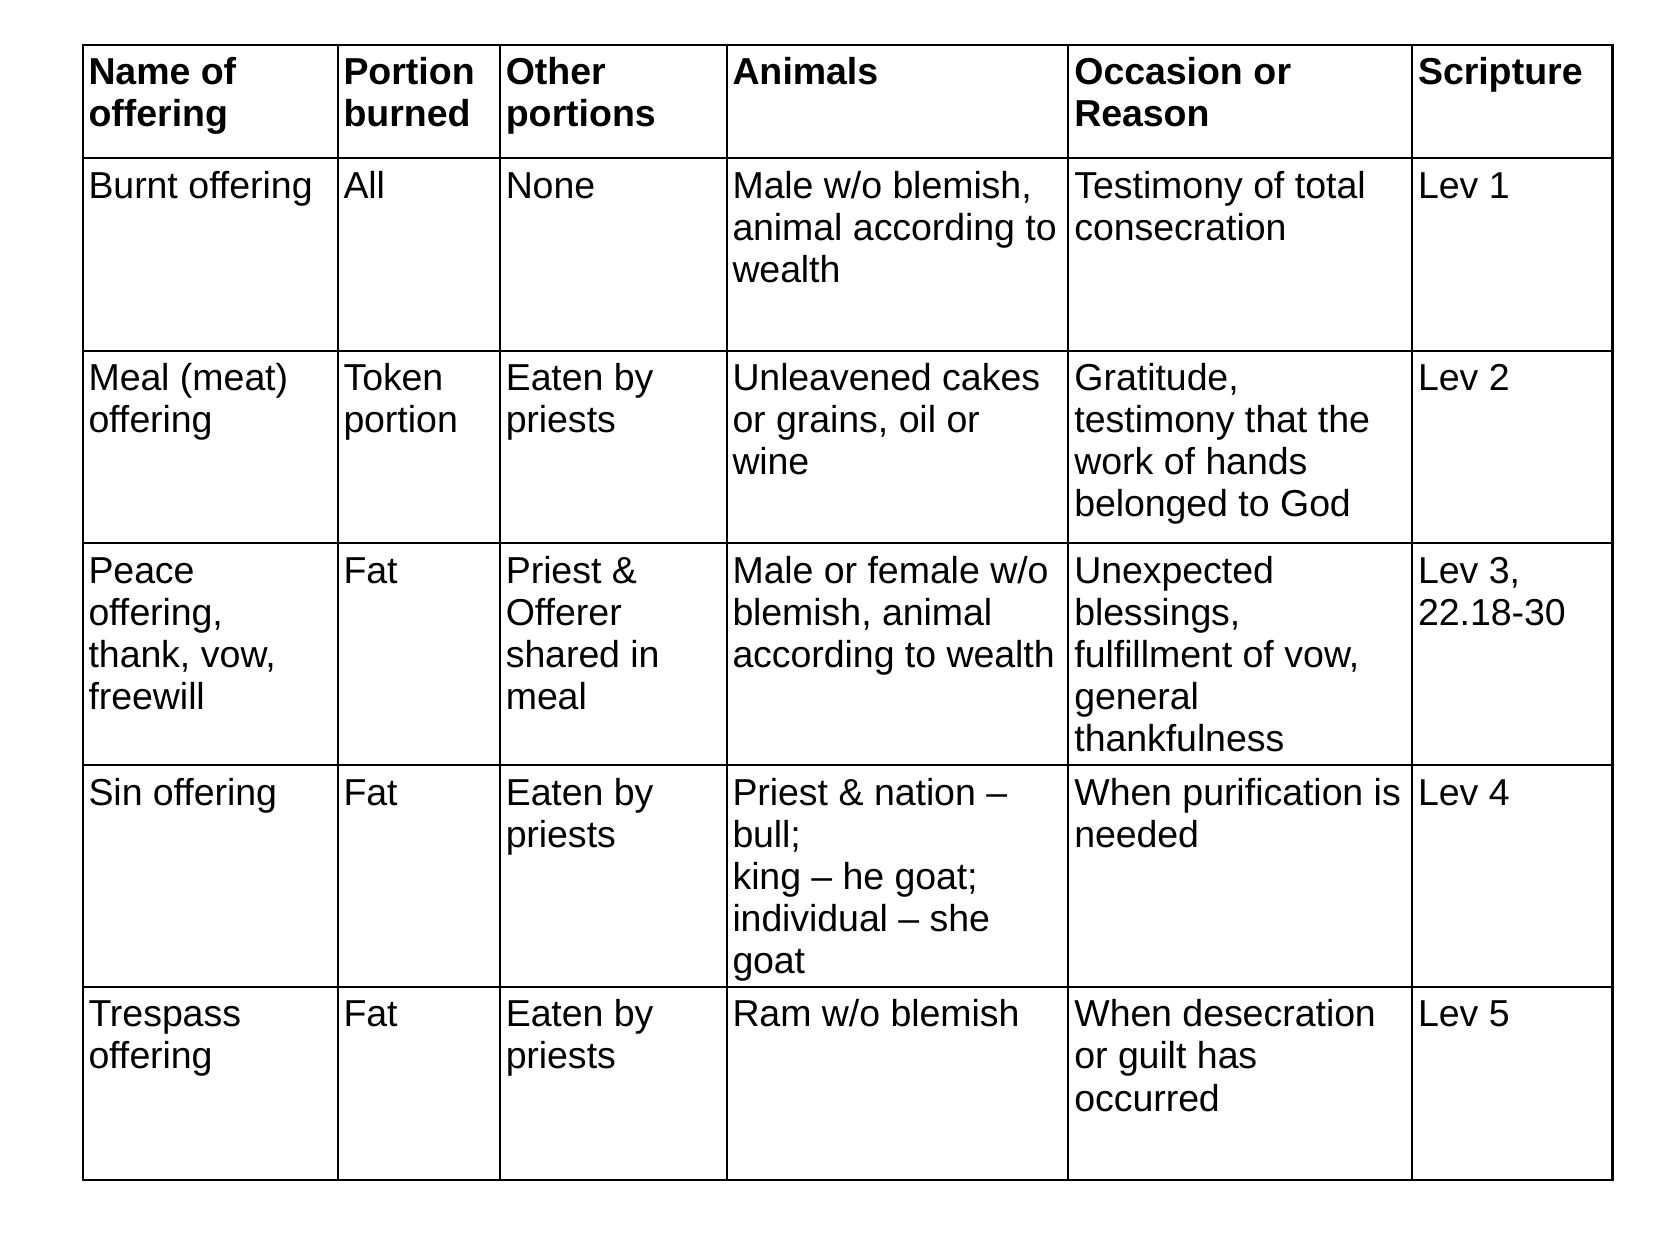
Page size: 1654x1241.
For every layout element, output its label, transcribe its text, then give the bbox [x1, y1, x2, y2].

table_cell Eaten by priests [501, 766, 726, 986]
table_cell None [501, 159, 726, 350]
table_header Scripture [1413, 46, 1611, 157]
table_cell Token portion [339, 352, 499, 542]
table_cell Sin offering [84, 766, 337, 986]
table_cell Lev 5 [1413, 988, 1611, 1179]
table_header Animals [728, 46, 1067, 157]
table_cell Lev 3, 22.18-30 [1413, 544, 1611, 764]
table_cell Trespass offering [84, 988, 337, 1179]
table_cell Fat [339, 544, 499, 764]
table_cell Lev 1 [1413, 159, 1611, 350]
table_cell Burnt offering [84, 159, 337, 350]
table_cell Unleavened cakes or grains, oil or wine [728, 352, 1067, 542]
table_cell Ram w/o blemish [728, 988, 1067, 1179]
table_cell Fat [339, 766, 499, 986]
table_cell Meal (meat) offering [84, 352, 337, 542]
table_cell Priest & Offerer shared in meal [501, 544, 726, 764]
table_cell Lev 4 [1413, 766, 1611, 986]
table_cell When desecration or guilt has occurred [1069, 988, 1411, 1179]
table_cell Male or female w/o blemish, animal according to wealth [728, 544, 1067, 764]
table_header Occasion or Reason [1069, 46, 1411, 157]
table_cell Eaten by priests [501, 352, 726, 542]
table_cell When purification is needed [1069, 766, 1411, 986]
table_cell Peace offering, thank, vow, freewill [84, 544, 337, 764]
table_cell Priest & nation – bull; king – he goat; individual – she goat [728, 766, 1067, 986]
table_cell Fat [339, 988, 499, 1179]
table_header Portion burned [339, 46, 499, 157]
table_header Name of offering [84, 46, 337, 157]
table_header Other portions [501, 46, 726, 157]
table_cell All [339, 159, 499, 350]
table_cell Male w/o blemish, animal according to wealth [728, 159, 1067, 350]
table_cell Testimony of total consecration [1069, 159, 1411, 350]
table_cell Unexpected blessings, fulfillment of vow, general thankfulness [1069, 544, 1411, 764]
table_cell Eaten by priests [501, 988, 726, 1179]
table_cell Lev 2 [1413, 352, 1611, 542]
table_cell Gratitude, testimony that the work of hands belonged to God [1069, 352, 1411, 542]
